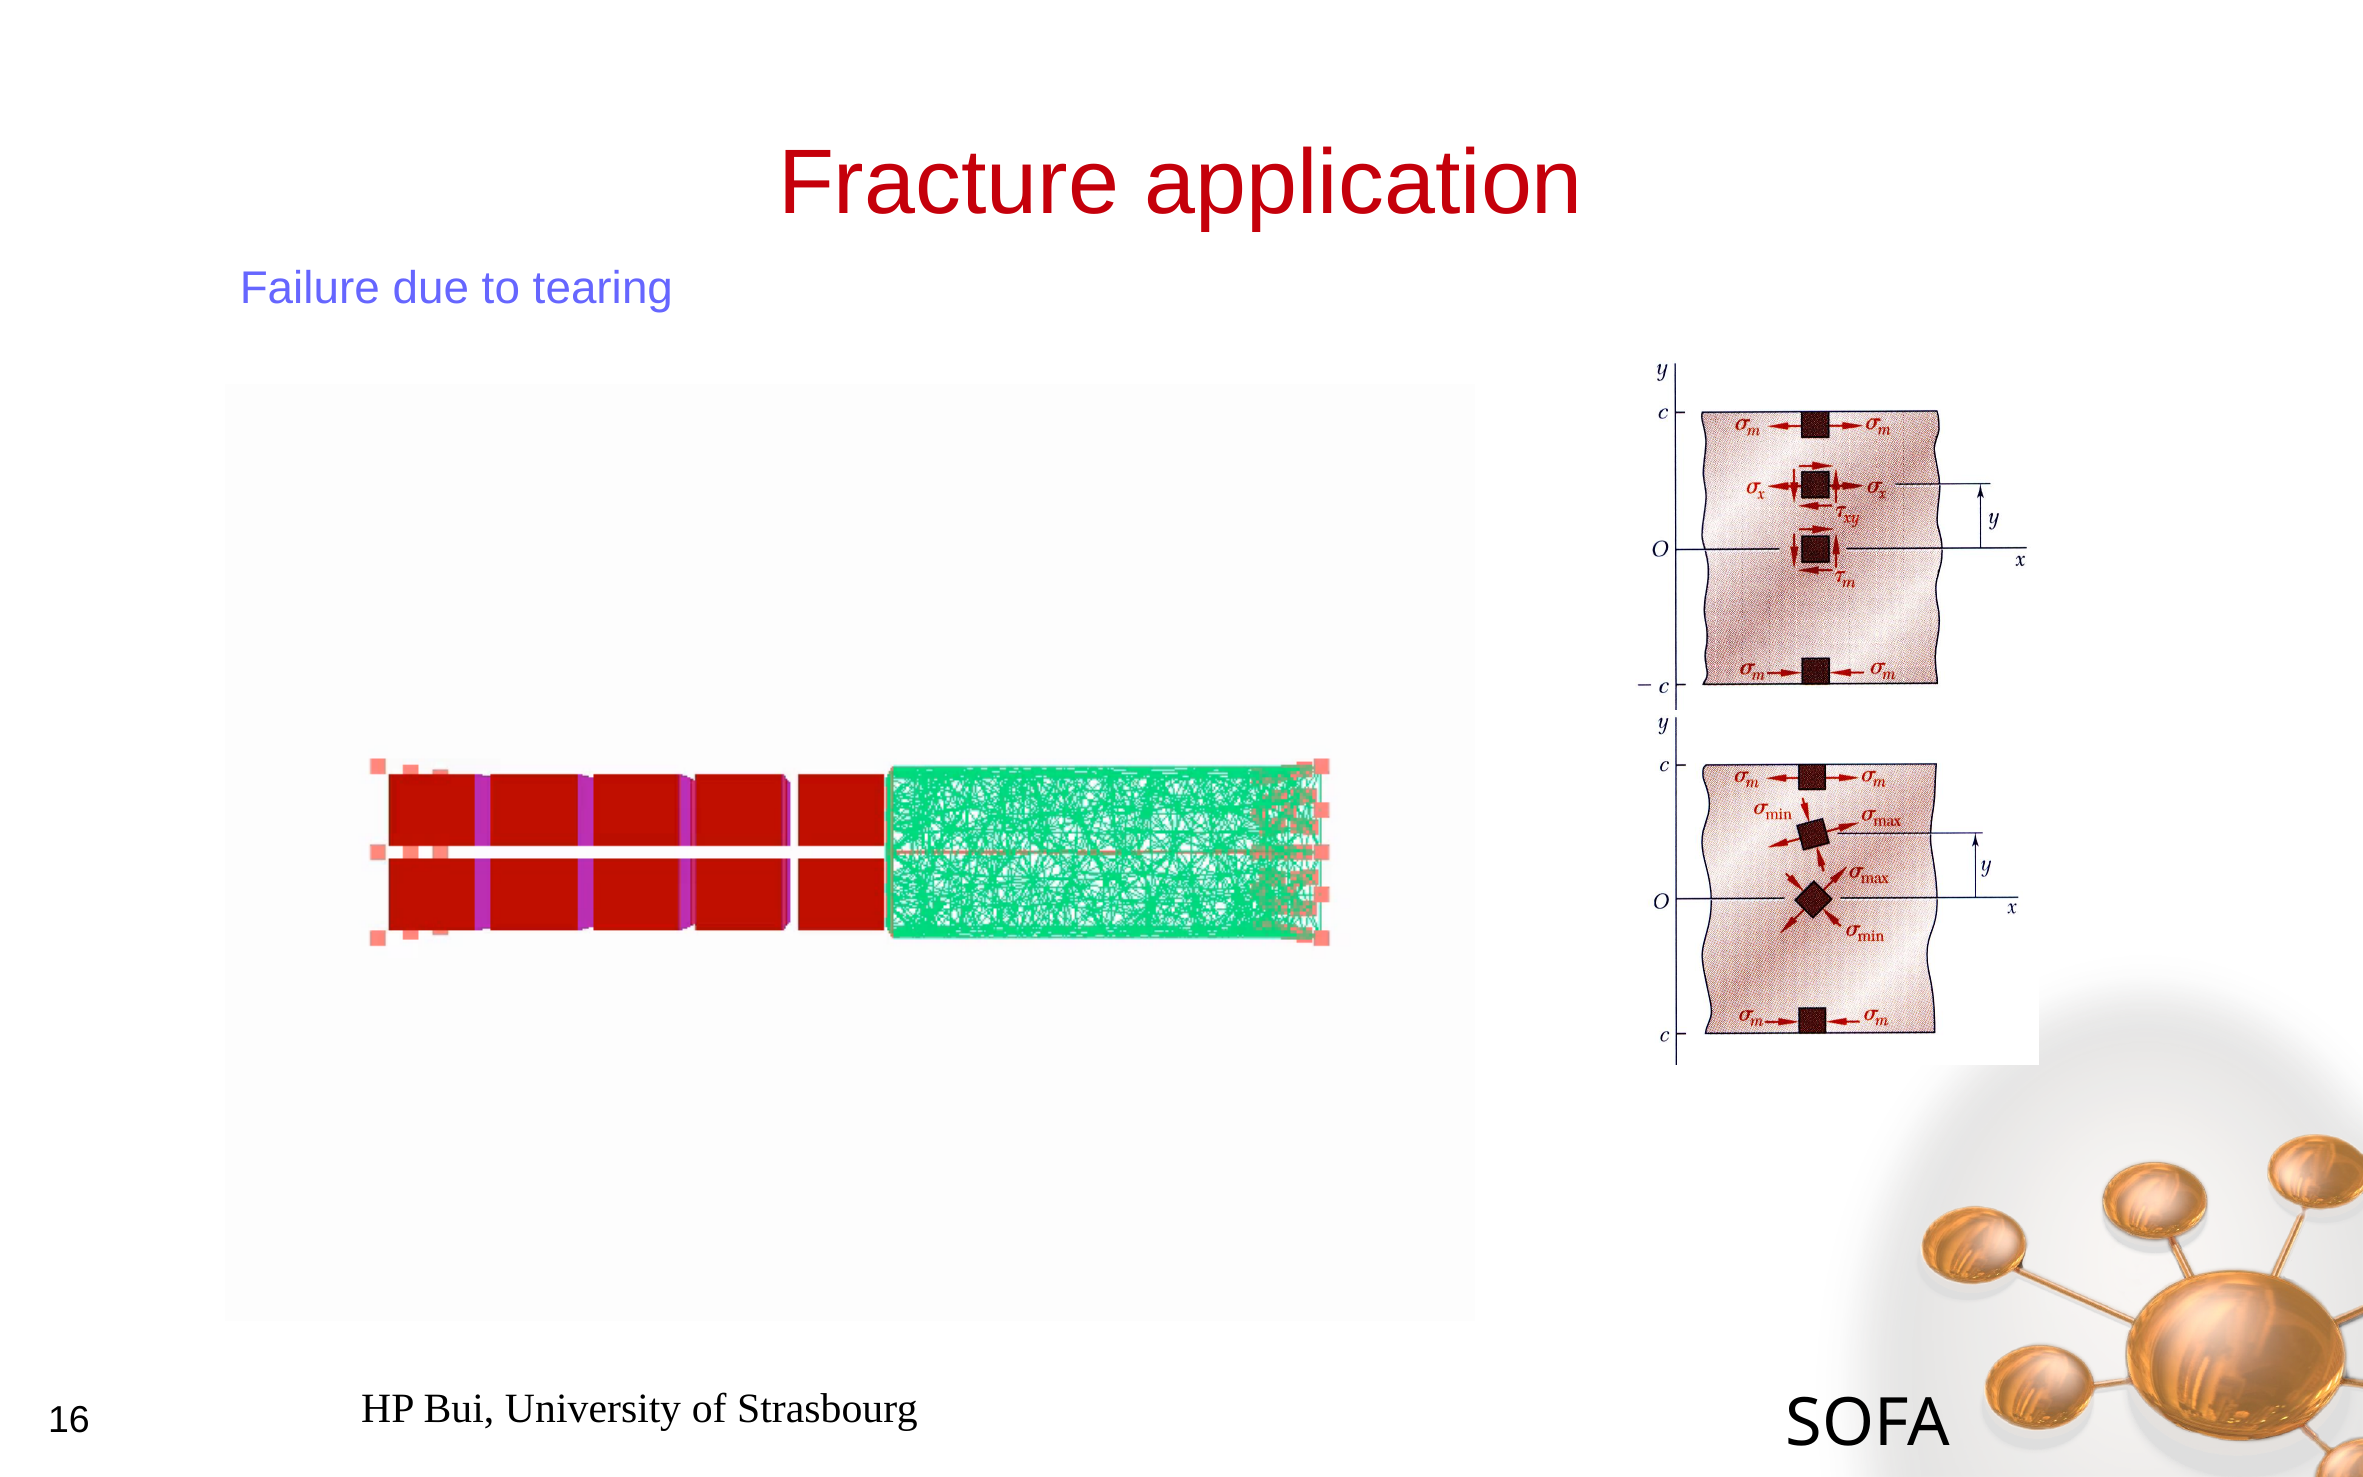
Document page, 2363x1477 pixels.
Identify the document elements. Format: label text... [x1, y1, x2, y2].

text_box Failure due to tearing [225, 255, 901, 322]
picture [1635, 352, 2038, 710]
picture [1639, 715, 2039, 1066]
text_box [225, 383, 1475, 1322]
title Fracture application [118, 130, 2245, 234]
